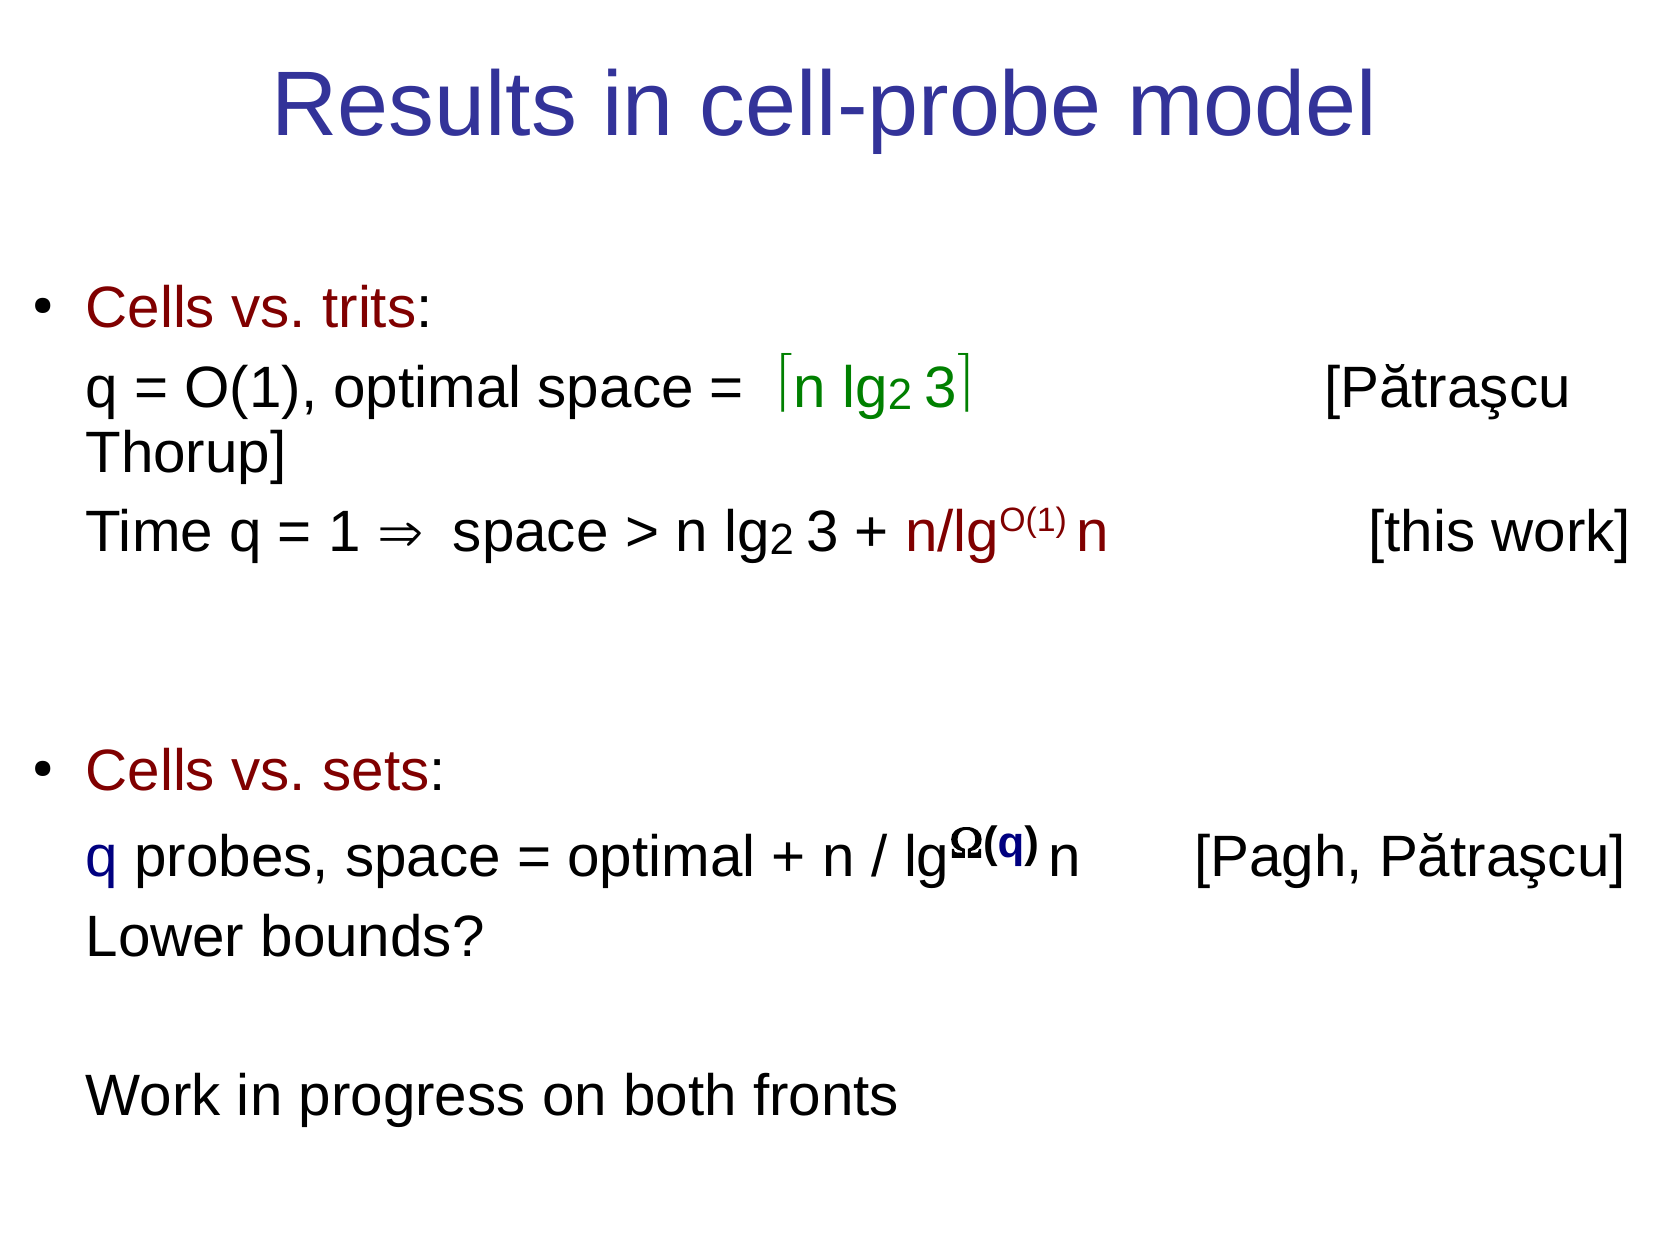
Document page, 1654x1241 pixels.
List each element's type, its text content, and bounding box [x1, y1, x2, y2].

title Results in cell-probe model [37, 0, 1613, 207]
list Cells vs. trits: q = O(1), optimal space = n lg2 3 [Pătraşcu Thorup] Time q = 1  space > n lg2 3 + n/lgO(1) n [this work] Cells vs. sets: q probes, space = optimal + n / lg(q) n [Pagh, Pătraşcu] Lower bounds? Work in progress on both fronts [0, 187, 1654, 1241]
